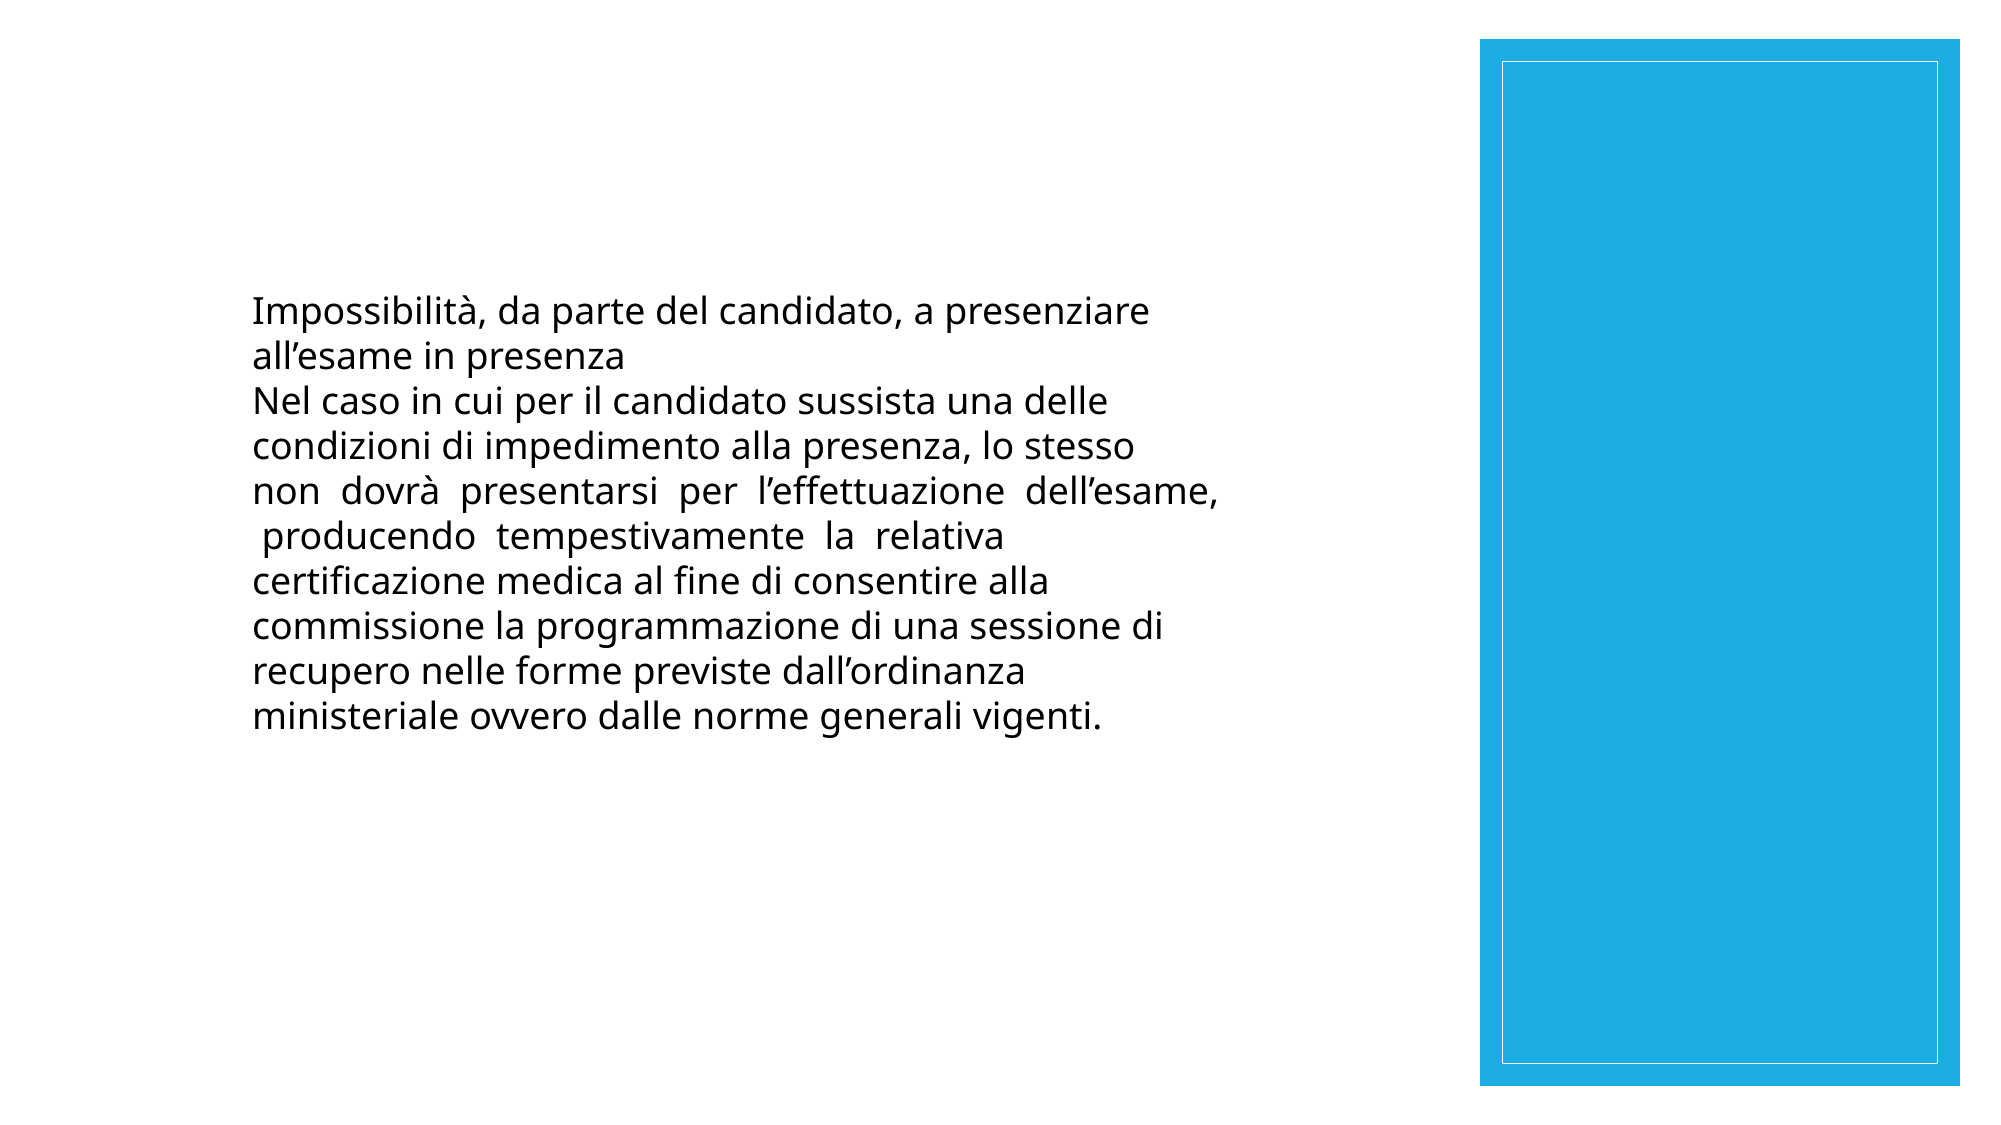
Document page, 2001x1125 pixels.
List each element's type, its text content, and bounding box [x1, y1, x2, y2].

text_box Impossibilità, da parte del candidato, a presenziare all’esame in presenza Nel caso in cui per il candidato sussista una delle condizioni di impedimento alla presenza, lo stesso non dovrà presentarsi per l’effettuazione dell’esame, producendo tempestivamente la relativa certificazione medica al fine di consentire alla commissione la programmazione di una sessione di recupero nelle forme previste dall’ordinanza ministeriale ovvero dalle norme generali vigenti. [237, 280, 1237, 745]
